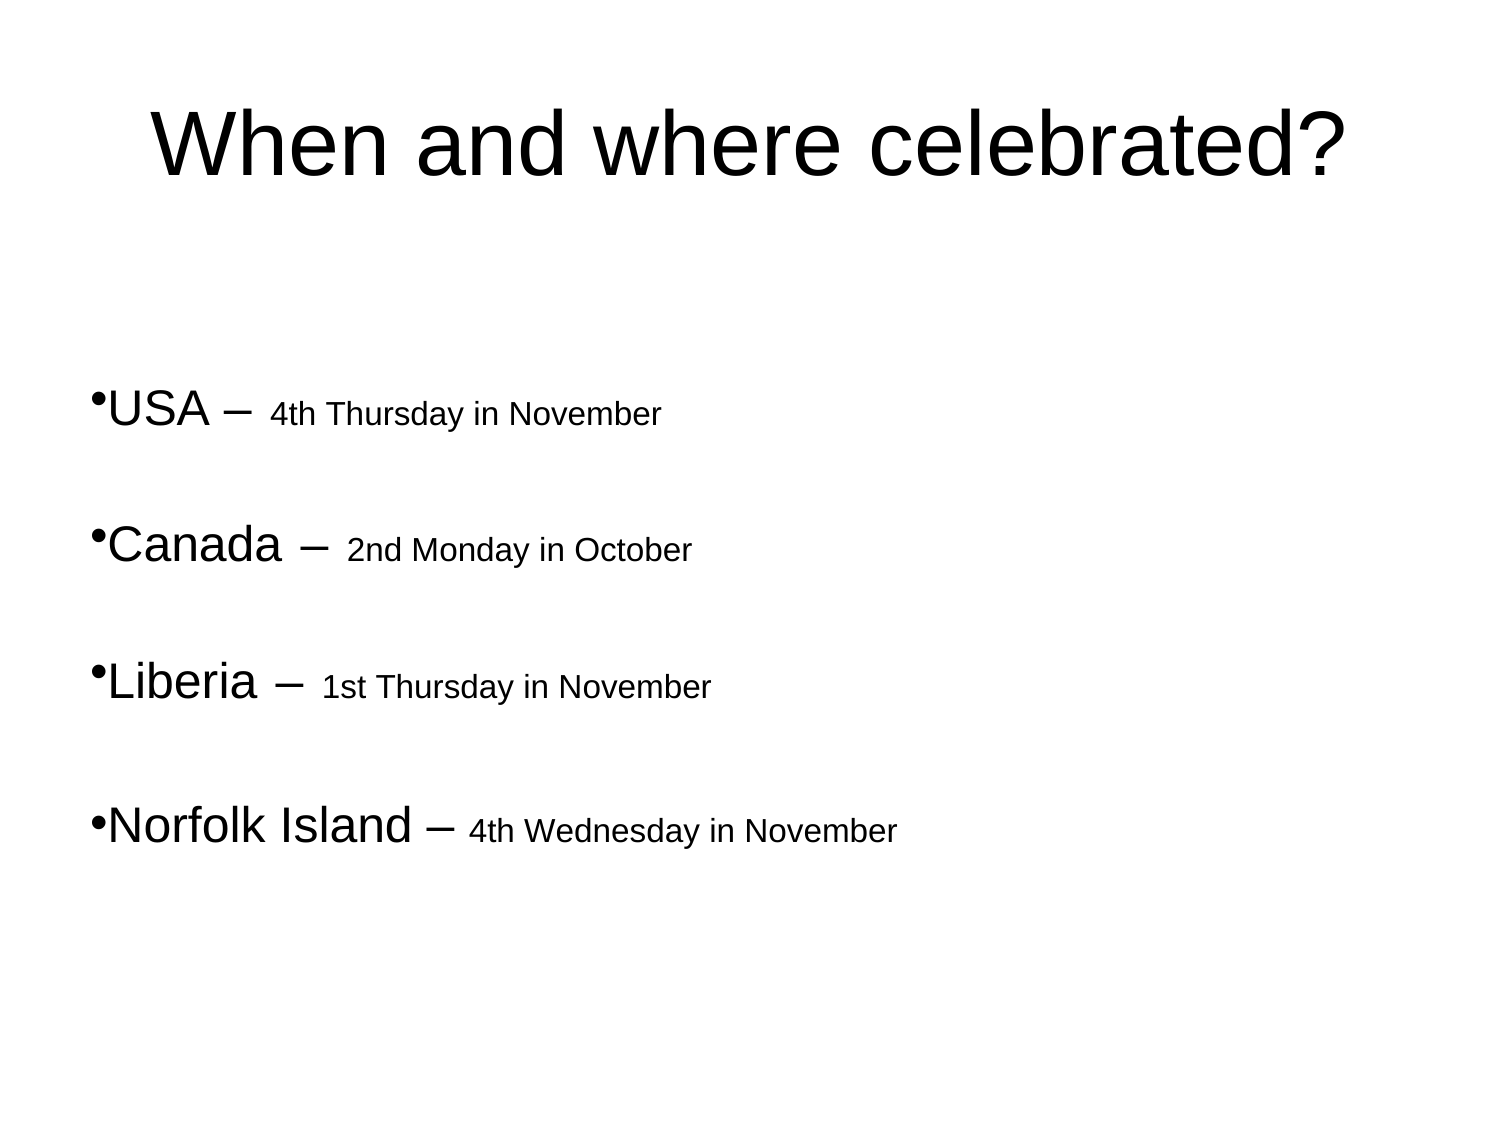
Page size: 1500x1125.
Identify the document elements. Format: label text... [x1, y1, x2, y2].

title When and where celebrated? [75, 45, 1426, 233]
list USA – 4th Thursday in November Canada – 2nd Monday in October Liberia – 1st Thursday in November Norfolk Island – 4th Wednesday in November [75, 262, 1426, 1006]
